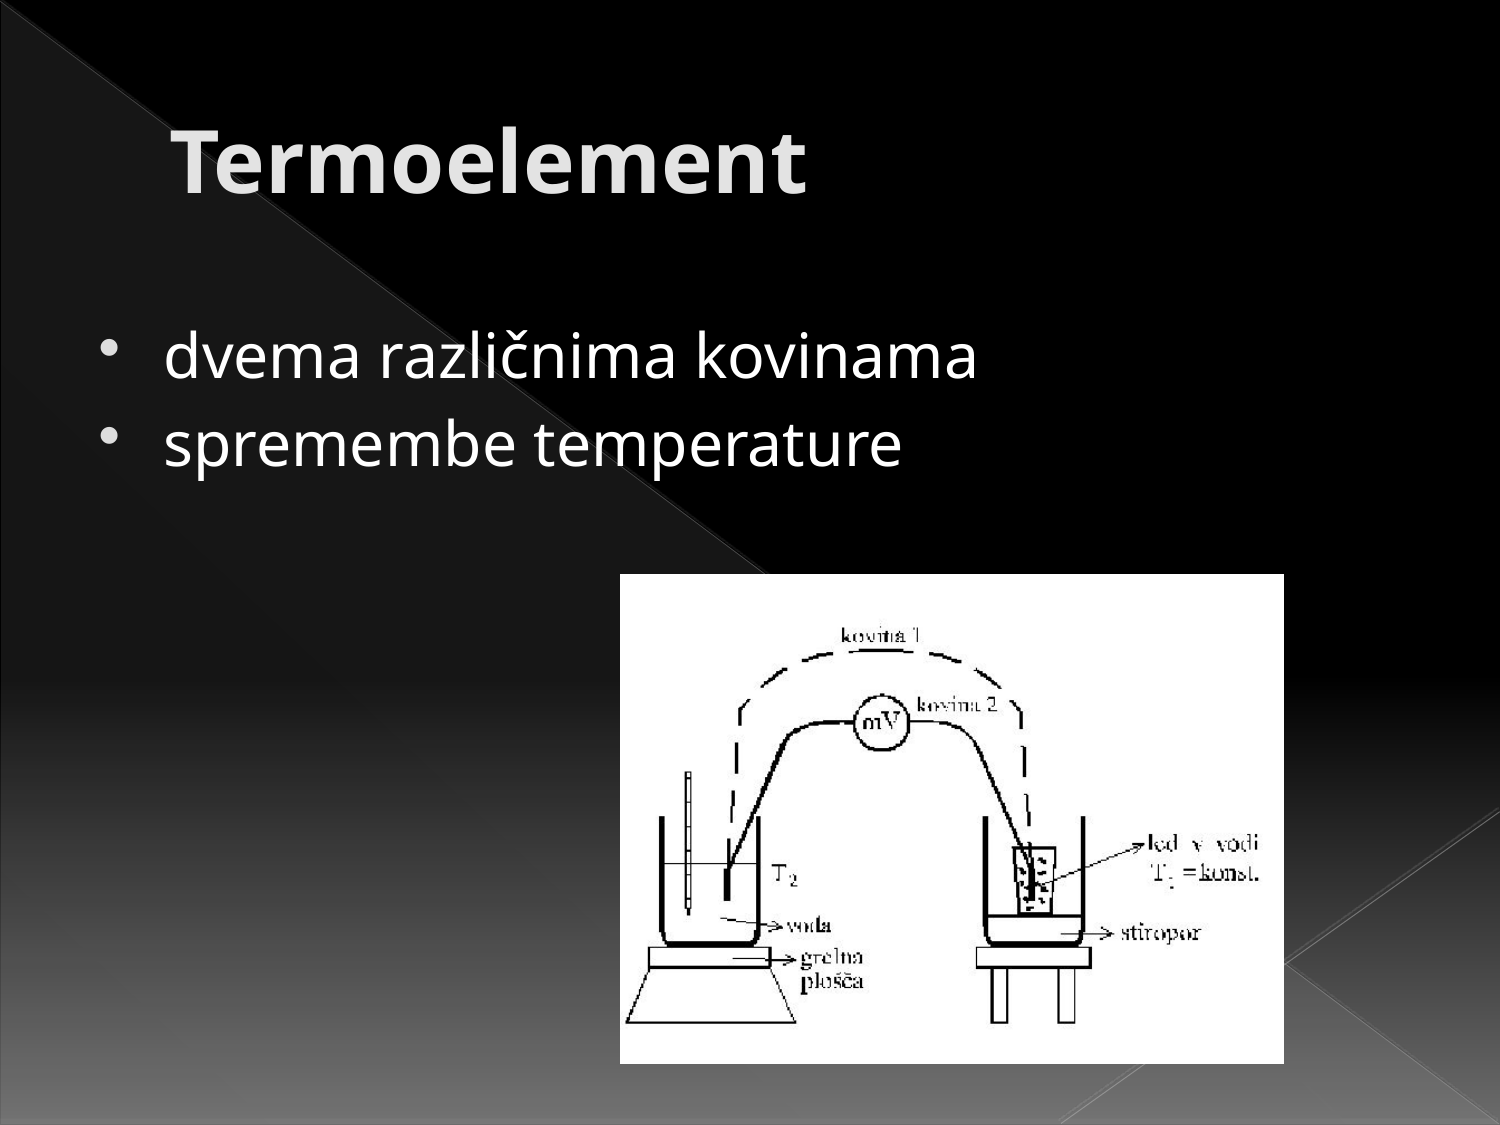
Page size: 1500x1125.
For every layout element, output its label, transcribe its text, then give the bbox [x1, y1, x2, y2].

title Termoelement [75, 43, 1425, 274]
list dvema različnima kovinama spremembe temperature [75, 308, 1425, 1059]
picture [620, 574, 1284, 1064]
